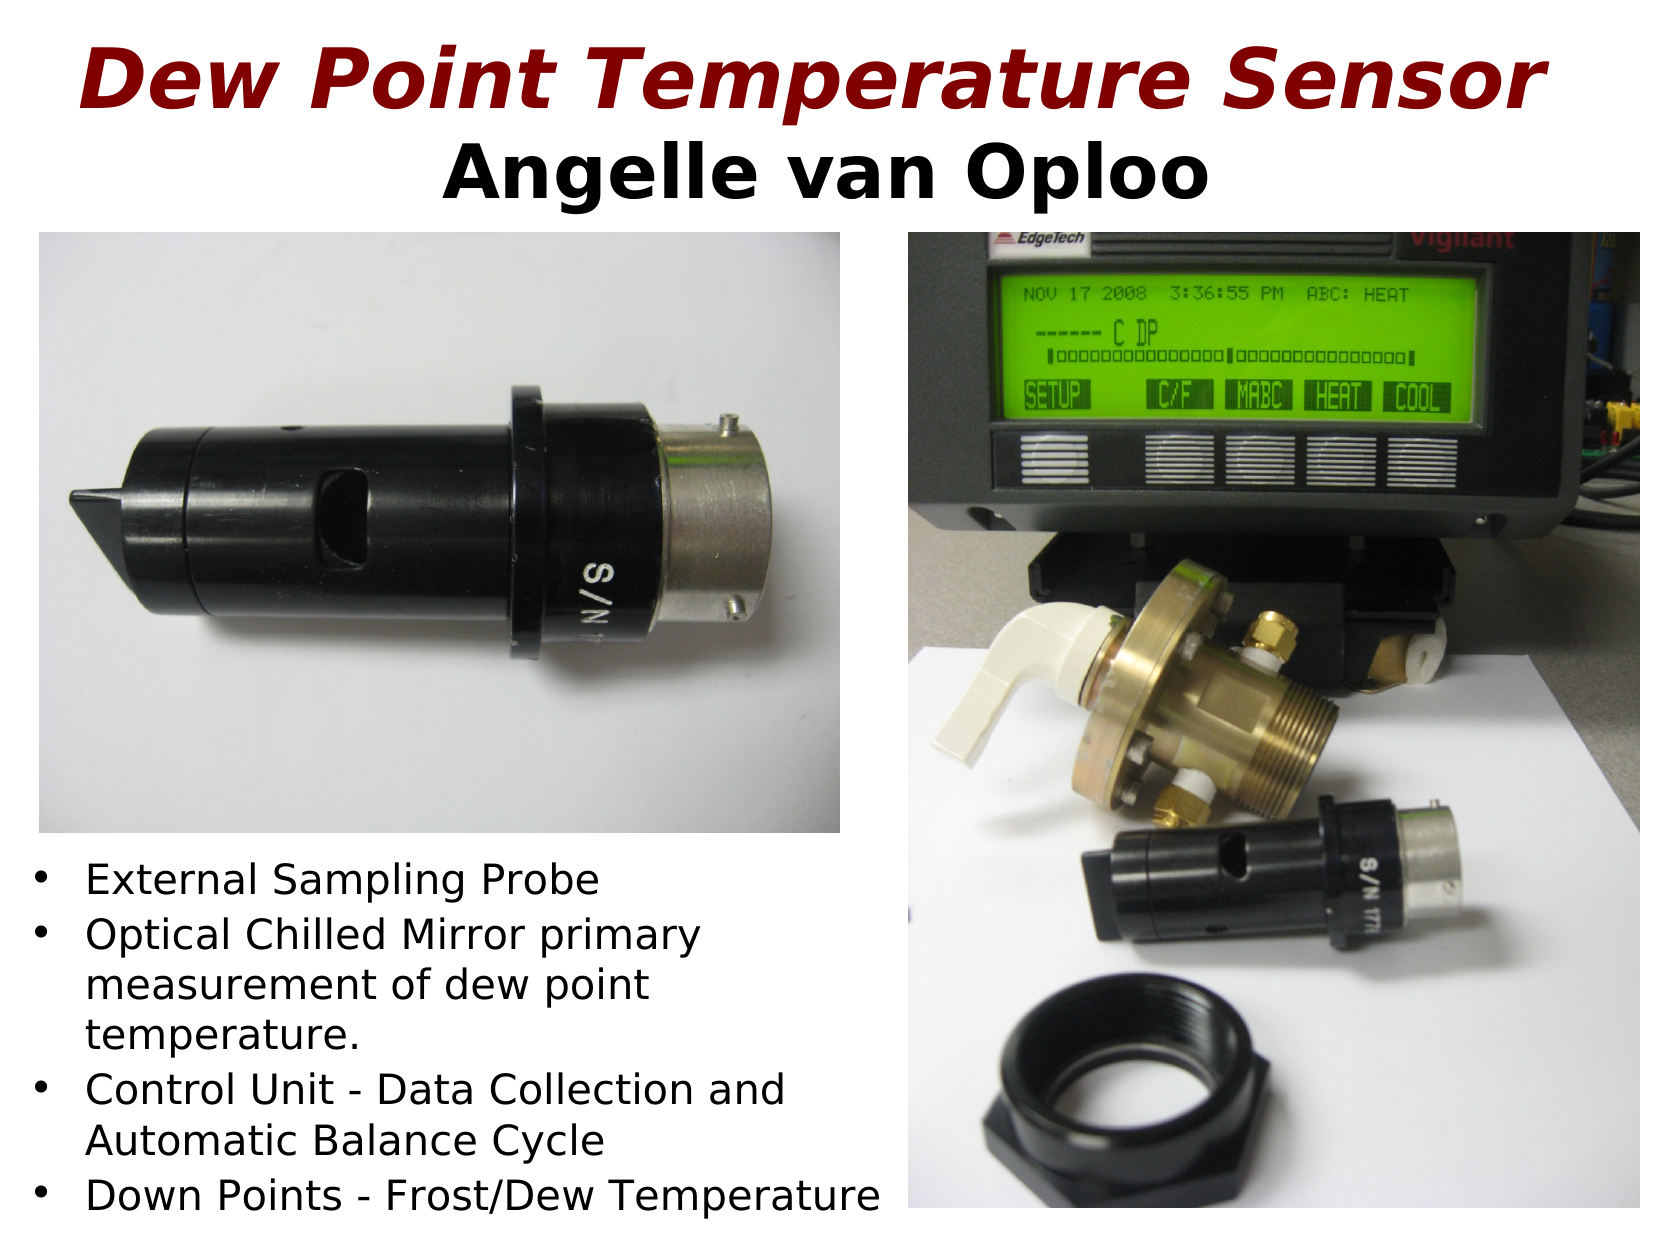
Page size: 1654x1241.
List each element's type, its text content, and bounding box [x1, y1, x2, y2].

text_box Dew Point Temperature Sensor Angelle van Oploo [0, 20, 1654, 208]
text_box External Sampling Probe Optical Chilled Mirror primary measurement of dew point temperature. Control Unit - Data Collection and Automatic Balance Cycle Down Points - Frost/Dew Temperature [14, 845, 927, 1227]
picture [908, 232, 1640, 1208]
picture [39, 232, 840, 833]
